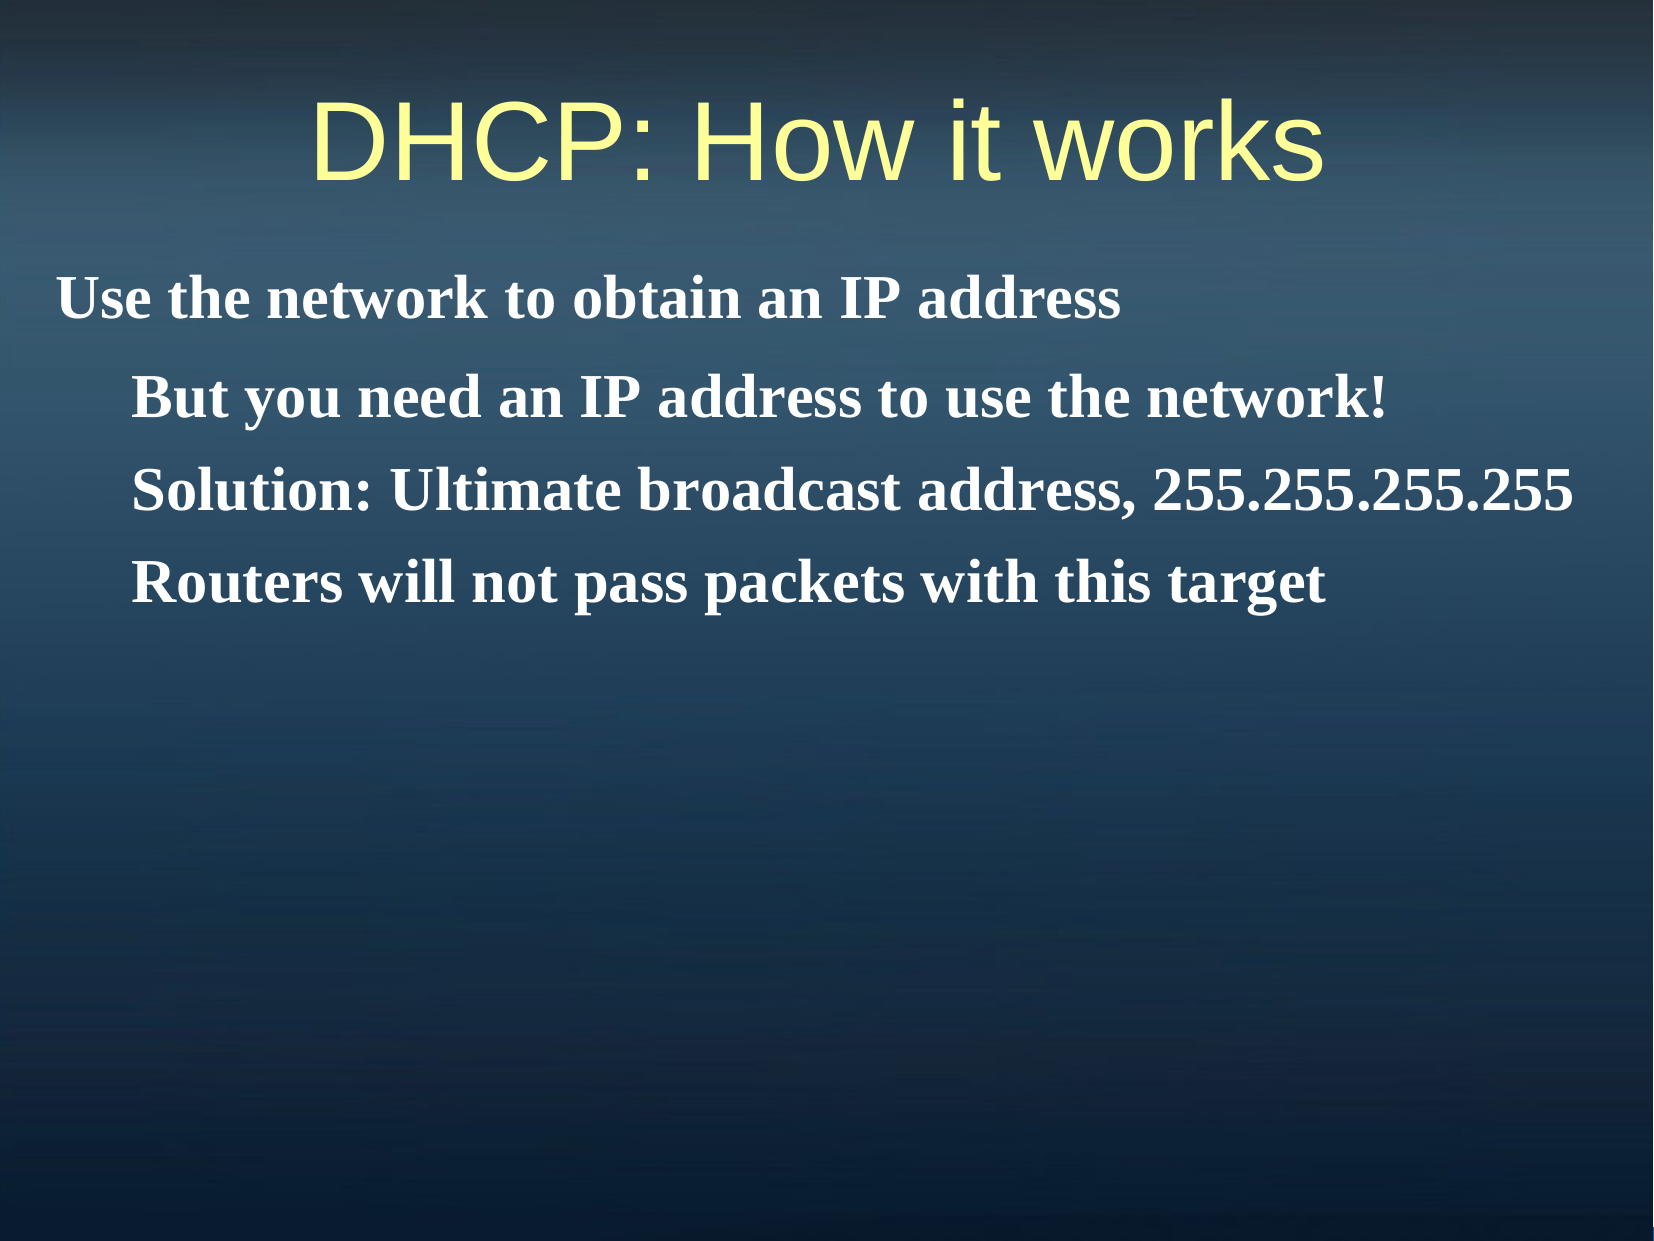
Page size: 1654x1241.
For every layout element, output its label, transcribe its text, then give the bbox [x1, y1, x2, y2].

title DHCP: How it works [112, 37, 1525, 245]
list Use the network to obtain an IP address But you need an IP address to use the network! Solution: Ultimate broadcast address, 255.255.255.255 Routers will not pass packets with this target [37, 262, 1653, 1045]
picture [0, 0, 1653, 1241]
